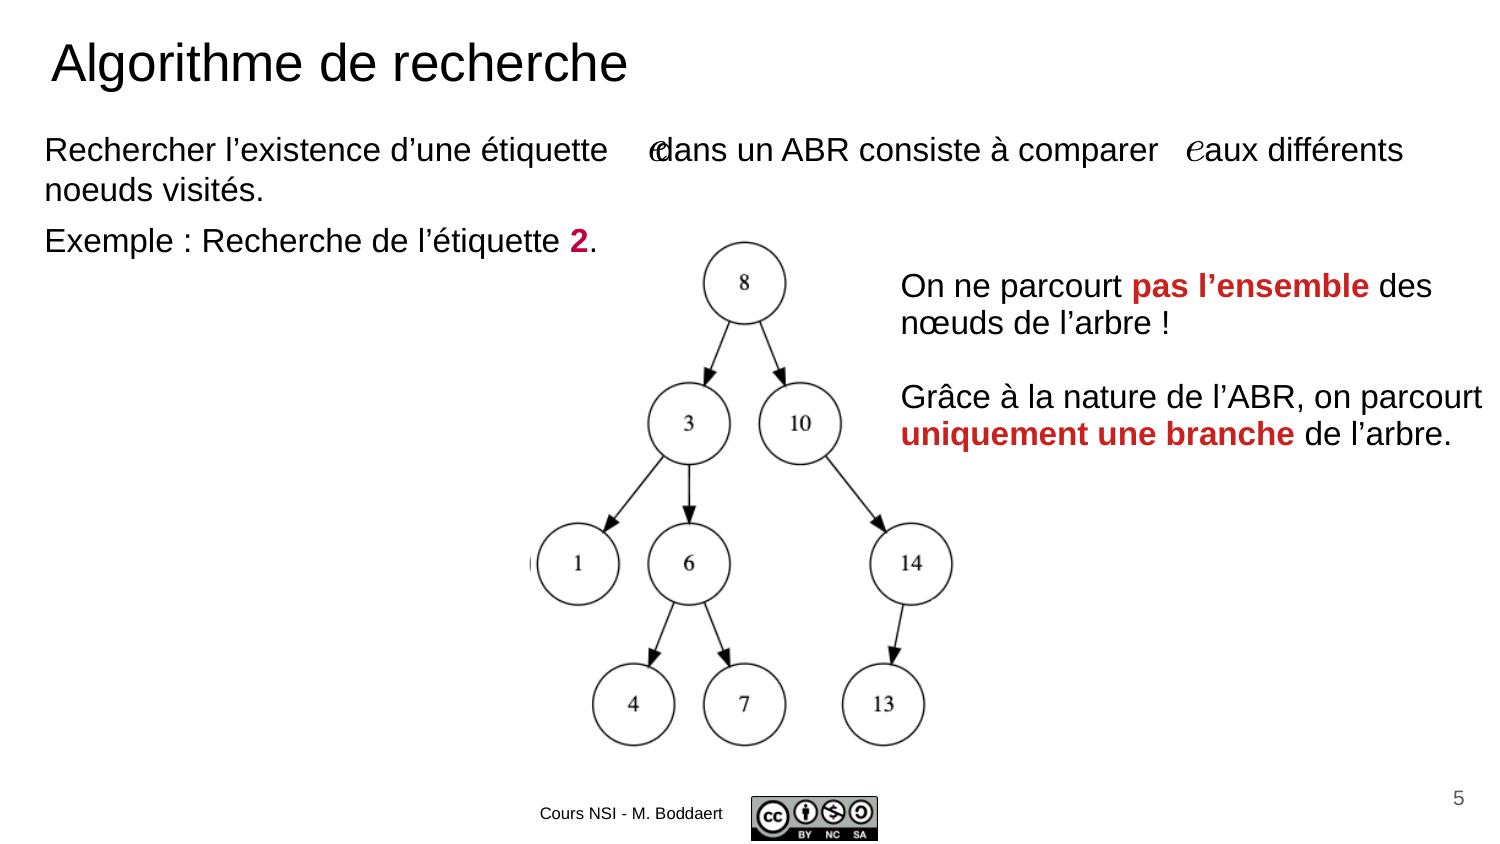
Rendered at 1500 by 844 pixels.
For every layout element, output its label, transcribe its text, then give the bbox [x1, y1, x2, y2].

text_box Rechercher l’existence d’une étiquette dans un ABR consiste à comparer aux différents noeuds visités. Exemple : Recherche de l’étiquette 2. [29, 120, 1477, 266]
title Algorithme de recherche [51, 13, 1449, 108]
picture [751, 796, 878, 841]
slide_number <numéro> [1389, 764, 1480, 830]
text_box On ne parcourt pas l’ensemble des nœuds de l’arbre ! Grâce à la nature de l’ABR, on parcourt uniquement une branche de l’arbre. [885, 259, 1500, 508]
picture [526, 266, 961, 754]
